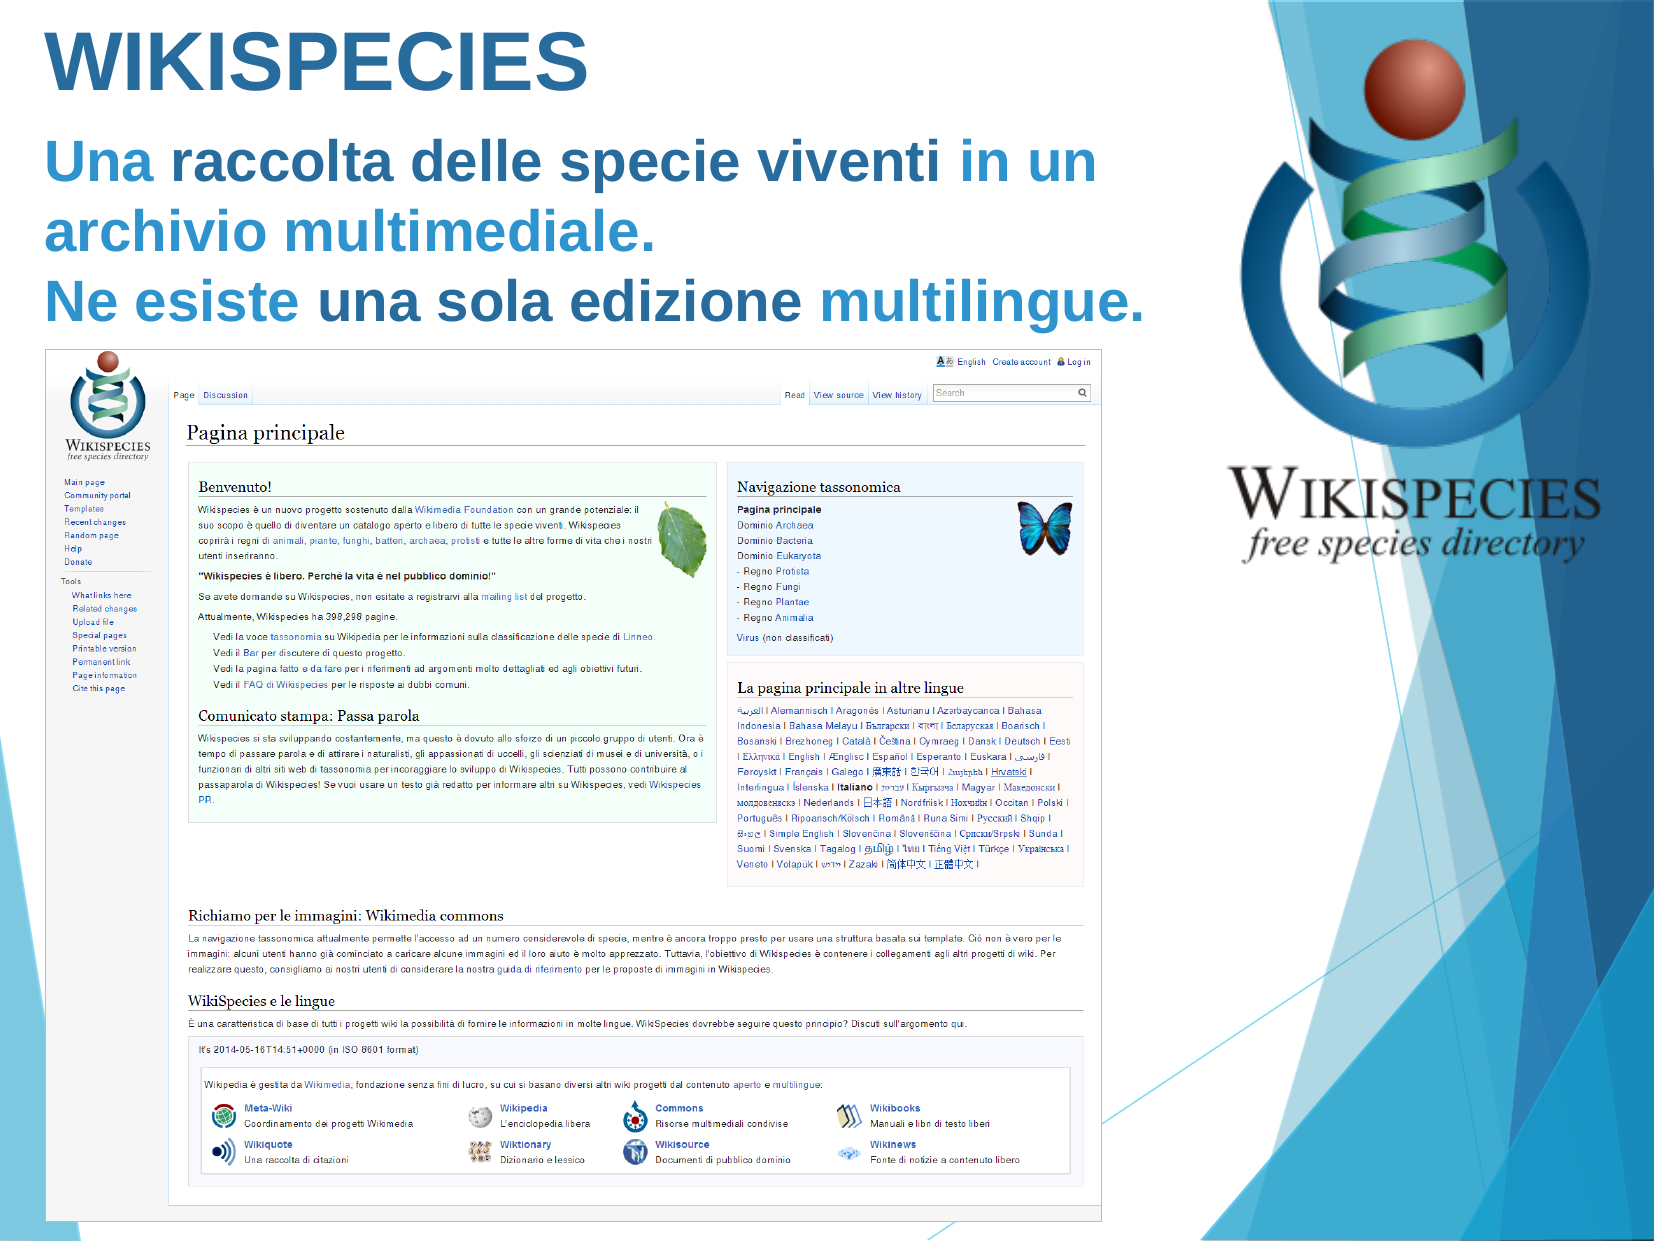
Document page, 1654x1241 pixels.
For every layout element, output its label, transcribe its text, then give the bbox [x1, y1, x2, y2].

text_box Una raccolta delle specie viventi in un archivio multimediale. Ne esiste una sola edizione multilingue. [29, 116, 1221, 341]
text_box WIKISPECIES [29, 0, 1309, 115]
picture [45, 349, 1102, 1222]
picture [1221, 29, 1606, 574]
